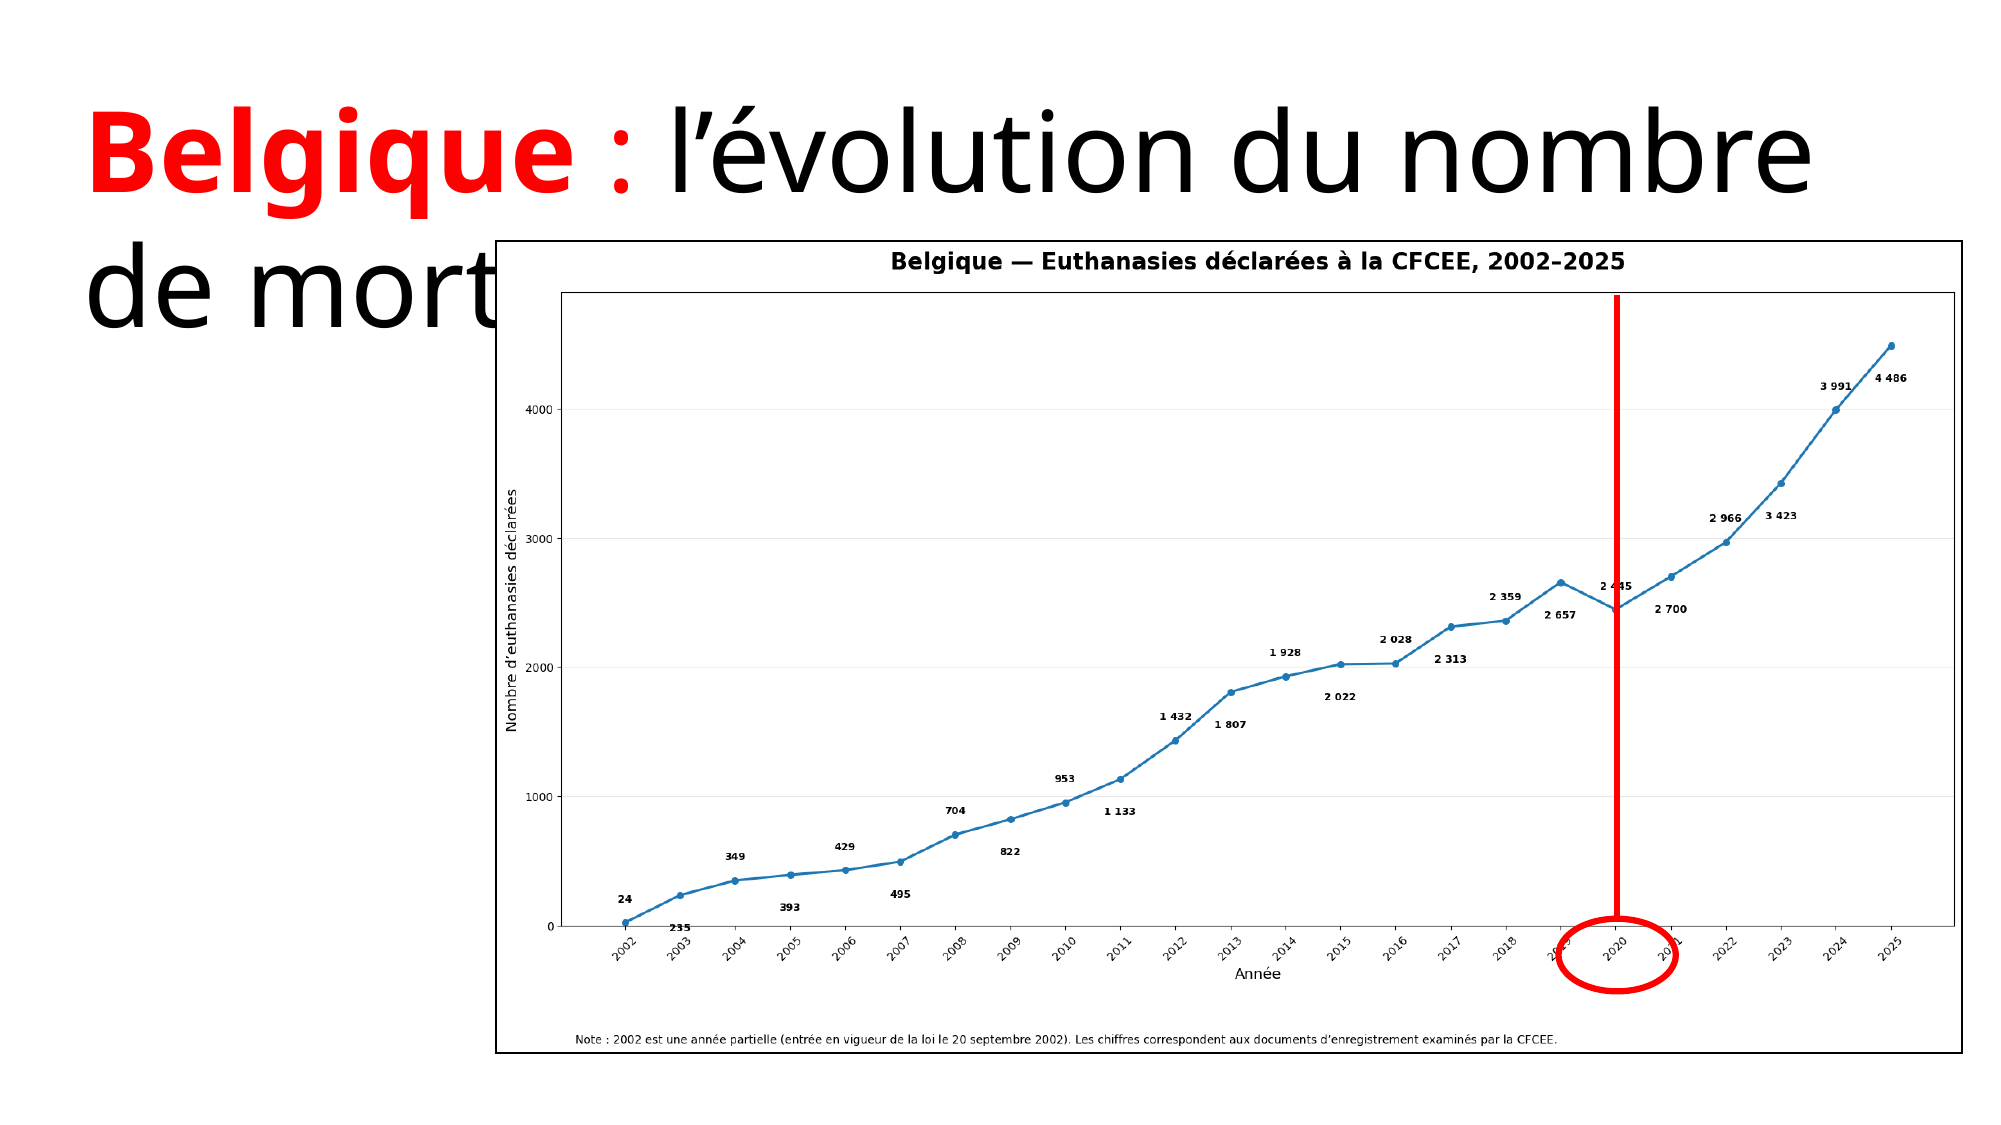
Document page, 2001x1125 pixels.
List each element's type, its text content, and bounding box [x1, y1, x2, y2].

text_box Belgique : l’évolution du nombre de morts assistées [68, 72, 1941, 361]
picture [497, 242, 1962, 1053]
